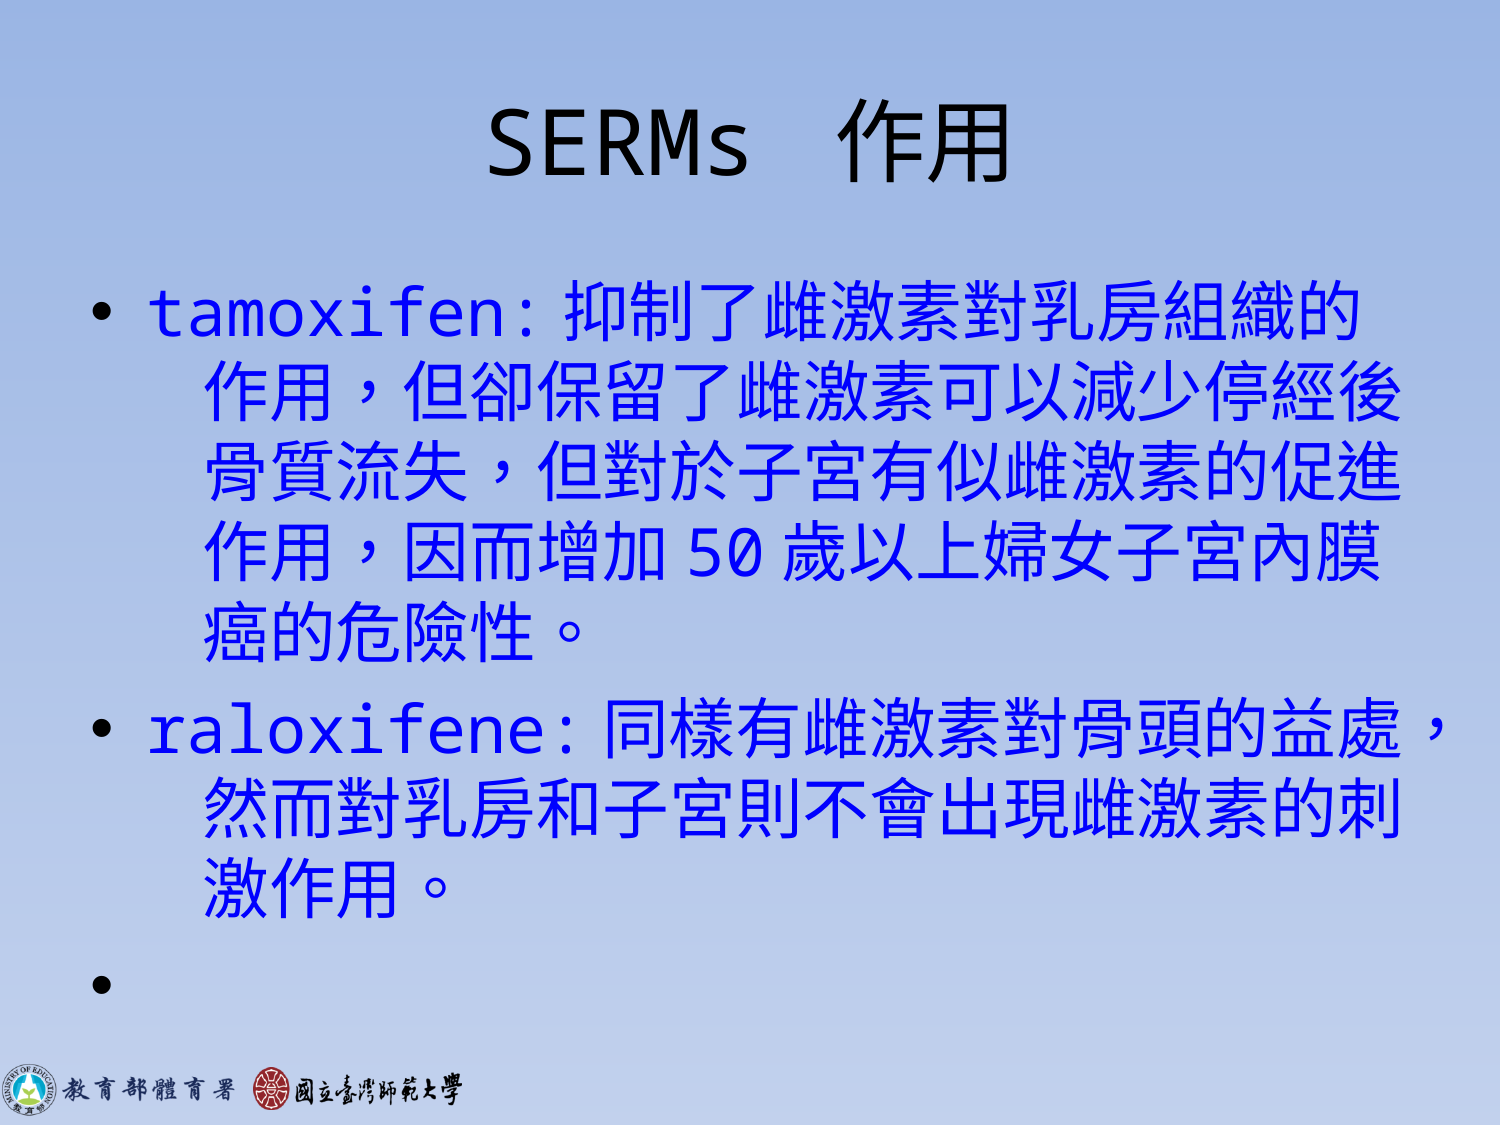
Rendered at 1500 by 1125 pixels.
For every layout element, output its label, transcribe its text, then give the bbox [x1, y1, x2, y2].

title SERMs 作用 [75, 45, 1426, 233]
list tamoxifen:抑制了雌激素對乳房組織的作用，但卻保留了雌激素可以減少停經後骨質流失，但對於子宮有似雌激素的促進作用，因而增加50歲以上婦女子宮內膜癌的危險性。 raloxifene:同樣有雌激素對骨頭的益處，然而對乳房和子宮則不會出現雌激素的刺激作用。 [75, 262, 1426, 1005]
